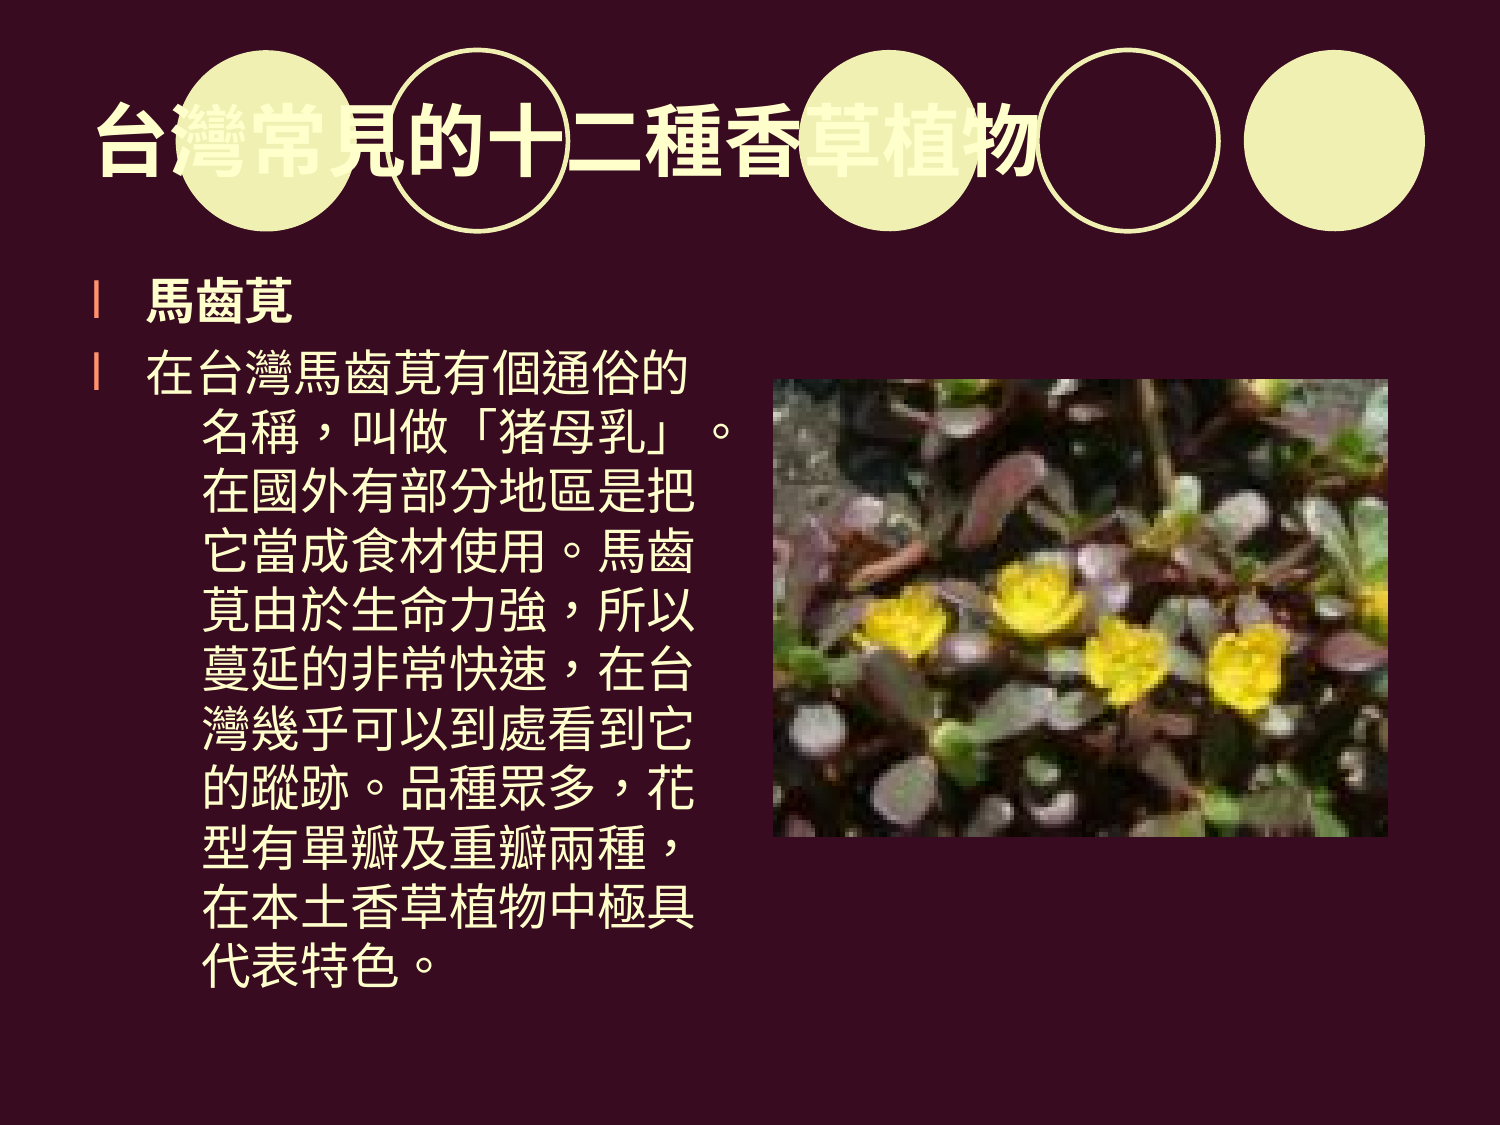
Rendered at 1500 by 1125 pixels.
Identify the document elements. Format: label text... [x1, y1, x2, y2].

title 台灣常見的十二種香草植物 [75, 45, 1426, 233]
picture [773, 379, 1388, 837]
list 馬齒莧 在台灣馬齒莧有個通俗的名稱，叫做「猪母乳」。在國外有部分地區是把它當成食材使用。馬齒莧由於生命力強，所以蔓延的非常快速，在台灣幾乎可以到處看到它的蹤跡。品種眾多，花型有單瓣及重瓣兩種，在本土香草植物中極具代表特色。 [75, 262, 738, 1006]
